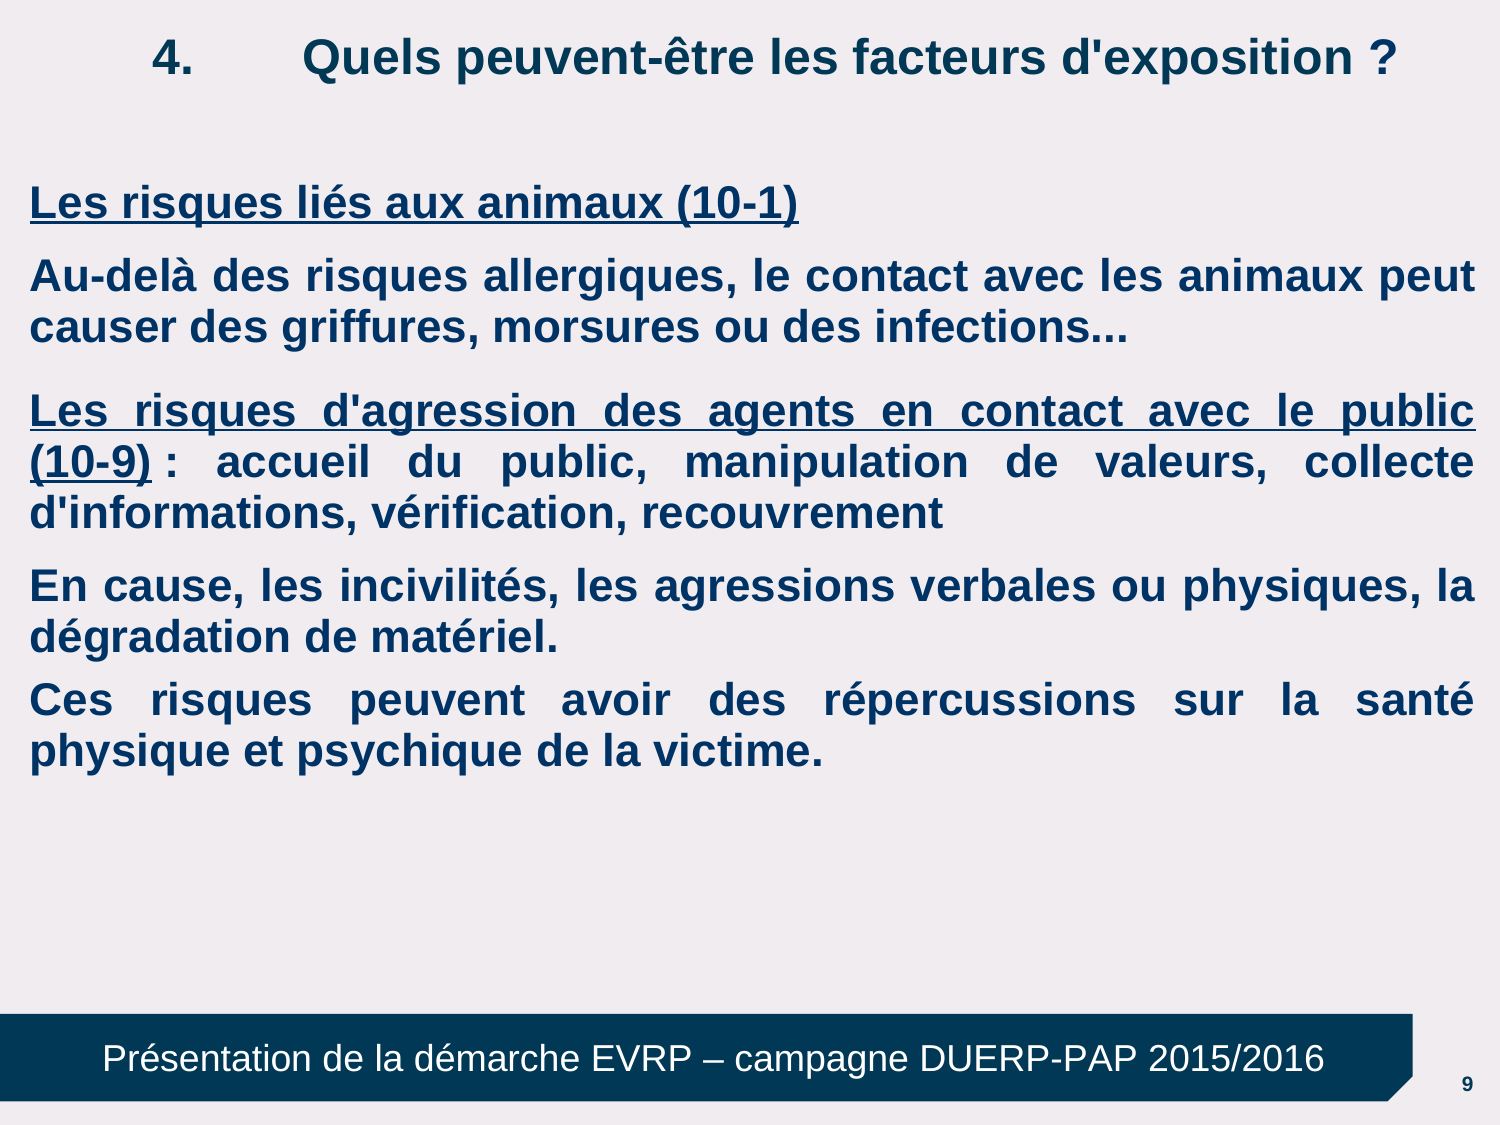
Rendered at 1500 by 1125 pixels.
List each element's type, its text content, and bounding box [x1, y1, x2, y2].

list Les risques liés aux animaux (10-1) Au-delà des risques allergiques, le contact avec les animaux peut causer des griffures, morsures ou des infections... Les risques d'agression des agents en contact avec le public (10-9) : accueil du public, manipulation de valeurs, collecte d'informations, vérification, recouvrement En cause, les incivilités, les agressions verbales ou physiques, la dégradation de matériel. Ces risques peuvent avoir des répercussions sur la santé physique et psychique de la victime. [29, 177, 1477, 945]
title 4. Quels peuvent-être les facteurs d'exposition ? [118, 29, 1434, 89]
